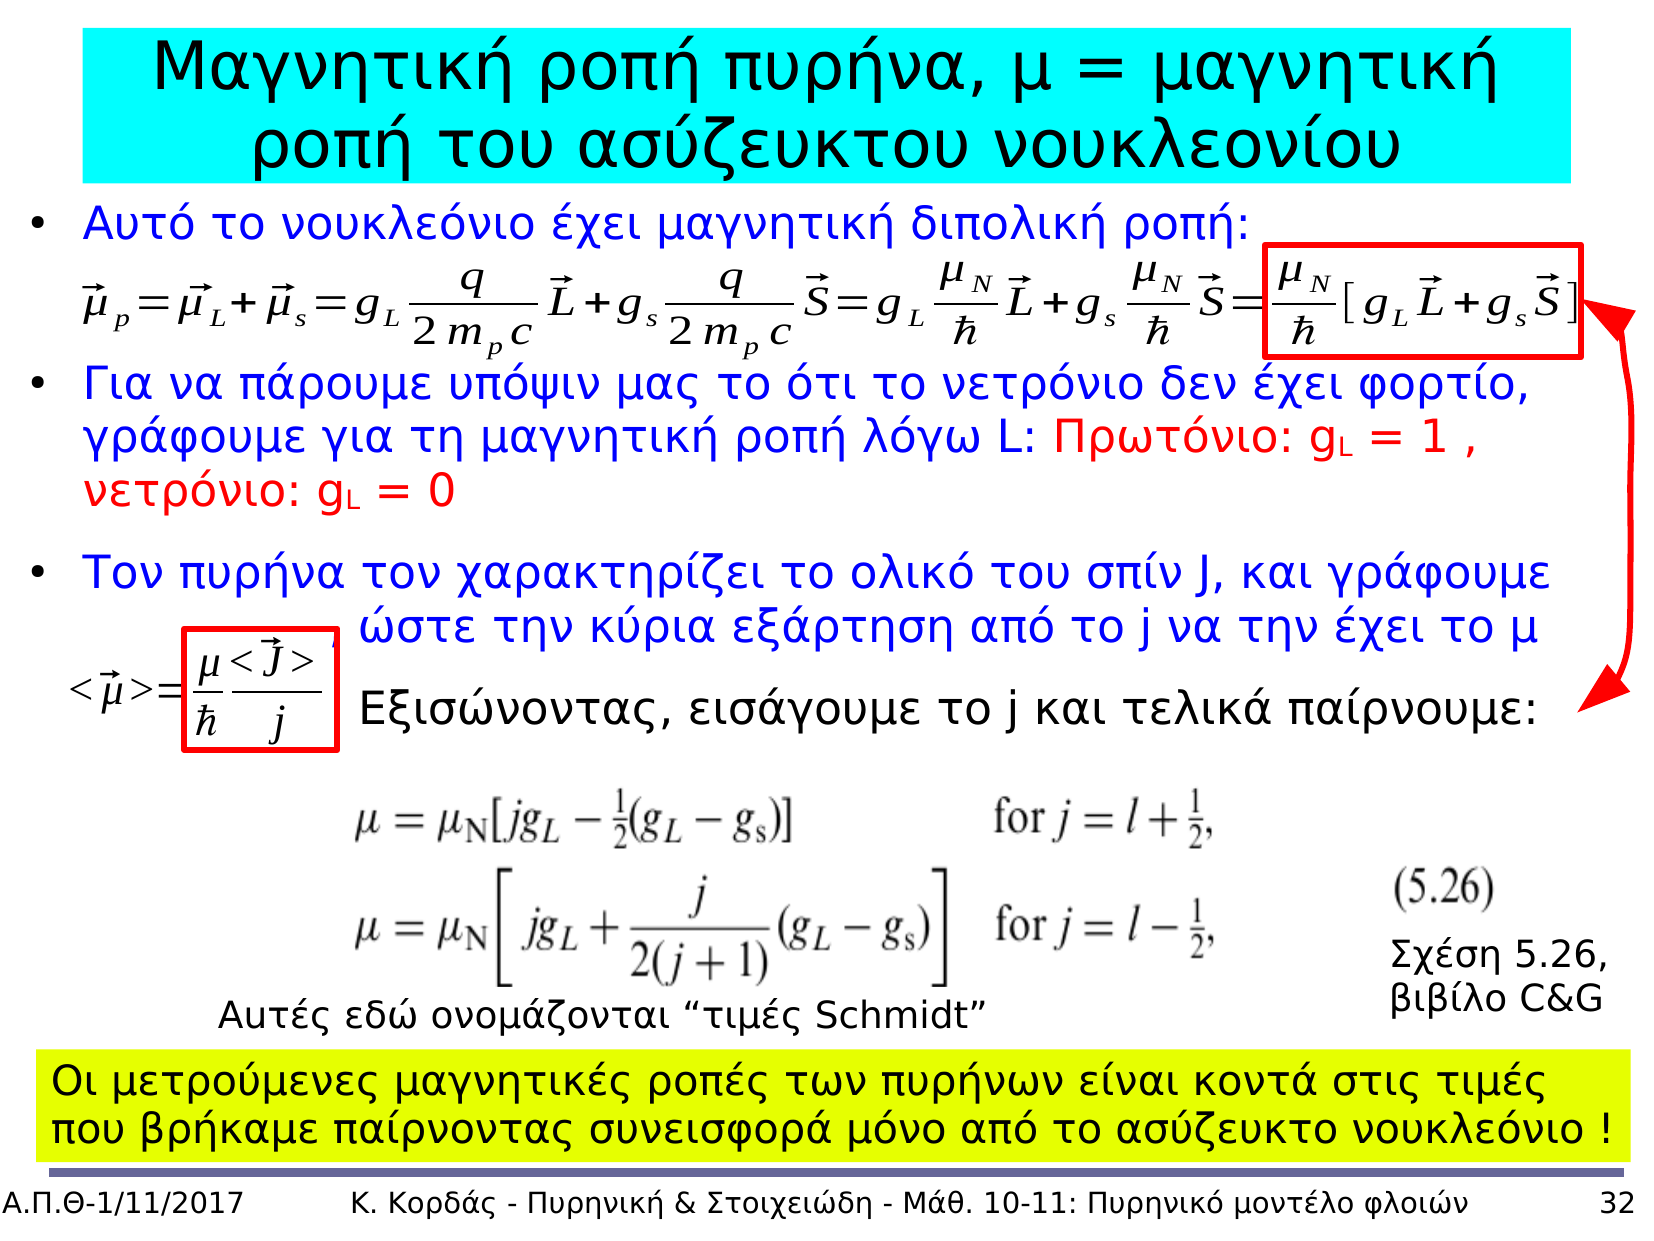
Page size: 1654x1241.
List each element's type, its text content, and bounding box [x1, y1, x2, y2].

text_box Σχέση 5.26, βιβίλο C&G [1374, 925, 1625, 1029]
picture [187, 767, 1501, 1049]
text_box Αuτές εδώ ονομάζονται “τιμές Schmidt” [203, 986, 1004, 1046]
chart [57, 637, 181, 751]
list Αυτό το νουκλεόνιο έχει μαγνητική διπολική ροπή: Για να πάρουμε υπόψιν μας το ότι το νετρόνιο δεν έχει φορτίο, γράφουμε για τη μαγνητική ροπή λόγω L: Πρωτόνιο: gL = 1 , νετρόνιο: gL = 0 Τον πυρήνα τον χαρακτηρίζει το ολικό του σπίν J, και γράφουμε , ώστε την κύρια εξάρτηση από το j να την έχει το μ Εξισώνοντας, εισάγουμε το j και τελικά παίρνουμε: [11, 197, 1651, 1159]
title Mαγνητική ροπή πυρήνα, μ = μαγνητική ροπή του ασύζευκτου νουκλεονίου [82, 27, 1571, 184]
text_box Οι μετρούμενες μαγνητικές ροπές των πυρήνων είναι κοντά στις τιμές που βρήκαμε παίρνοντας συνεισφορά μόνο από το ασύζευκτο νουκλεόνιο ! [36, 1049, 1631, 1163]
chart [67, 242, 1593, 363]
chart [187, 637, 334, 747]
